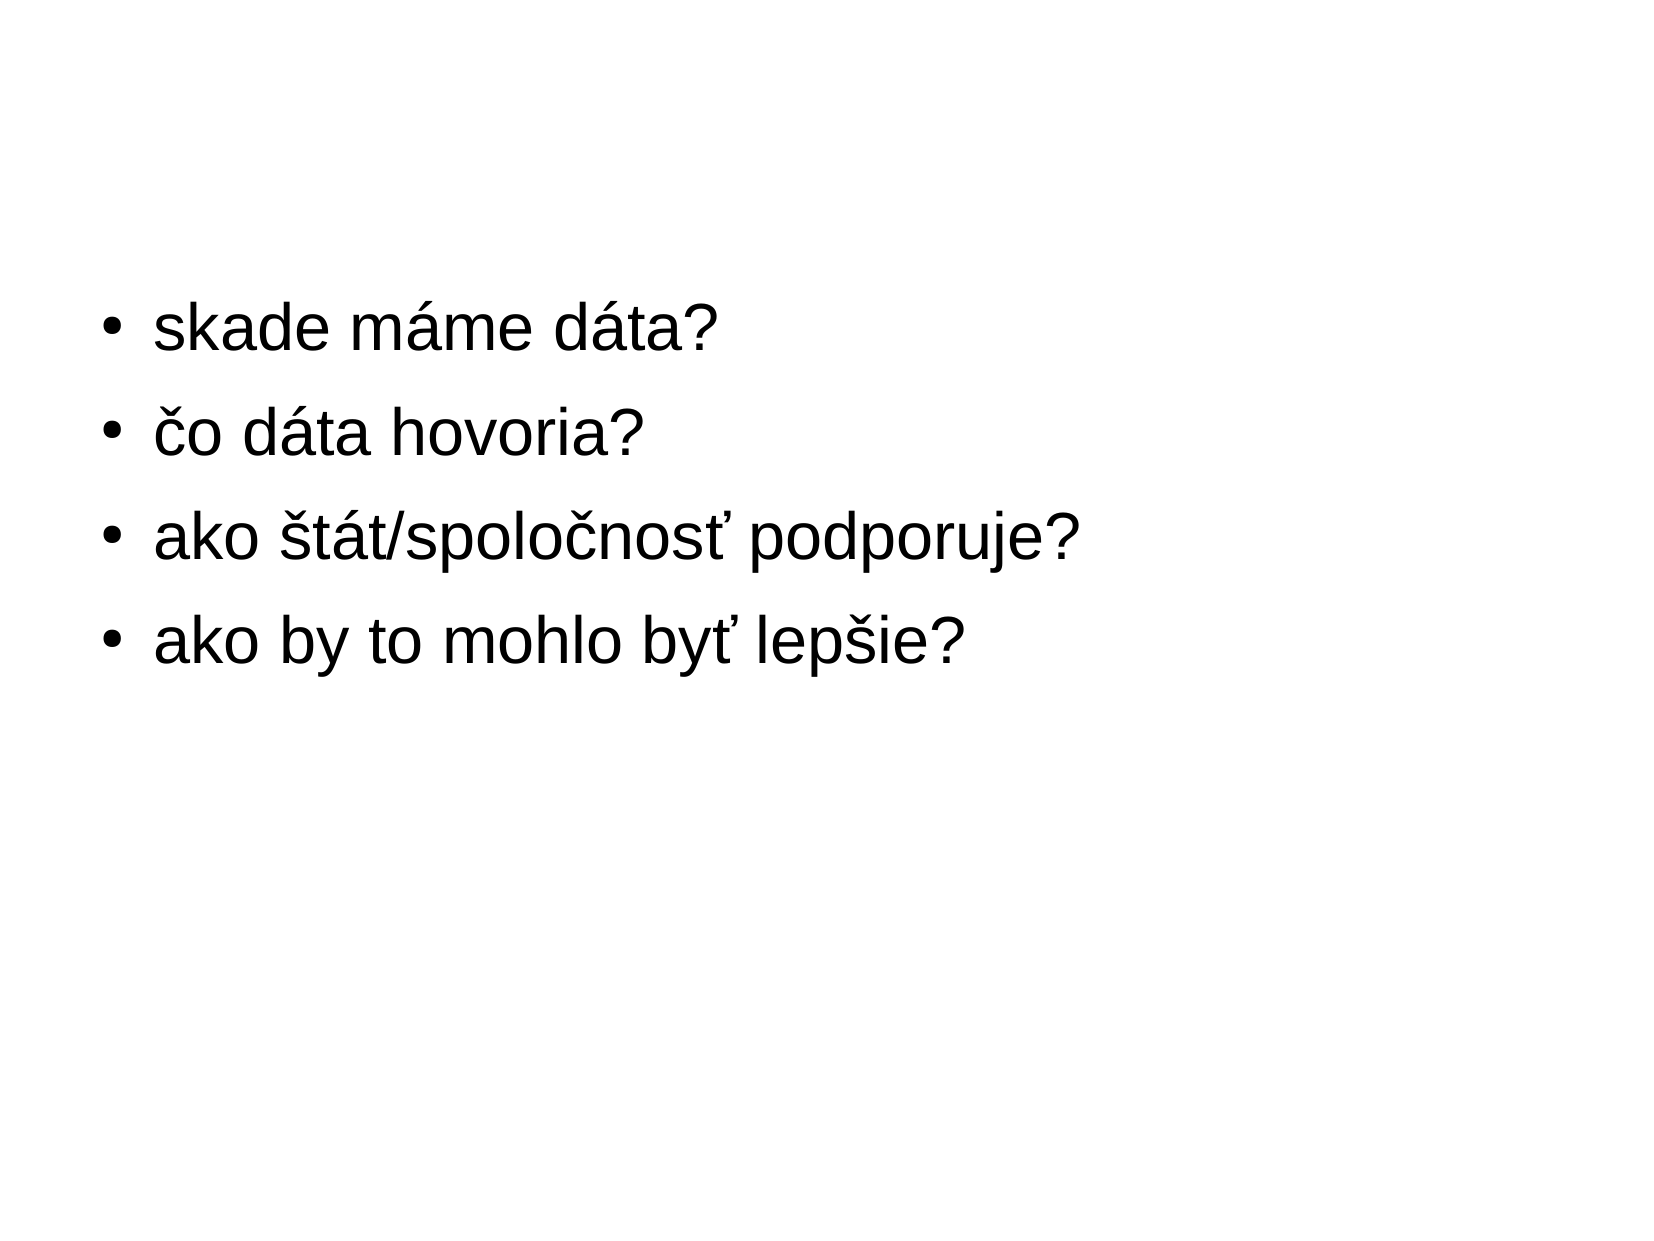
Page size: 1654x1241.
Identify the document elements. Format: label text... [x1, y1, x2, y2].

list skade máme dáta? čo dáta hovoria? ako štát/spoločnosť podporuje? ako by to mohlo byť lepšie? [82, 290, 1571, 1010]
